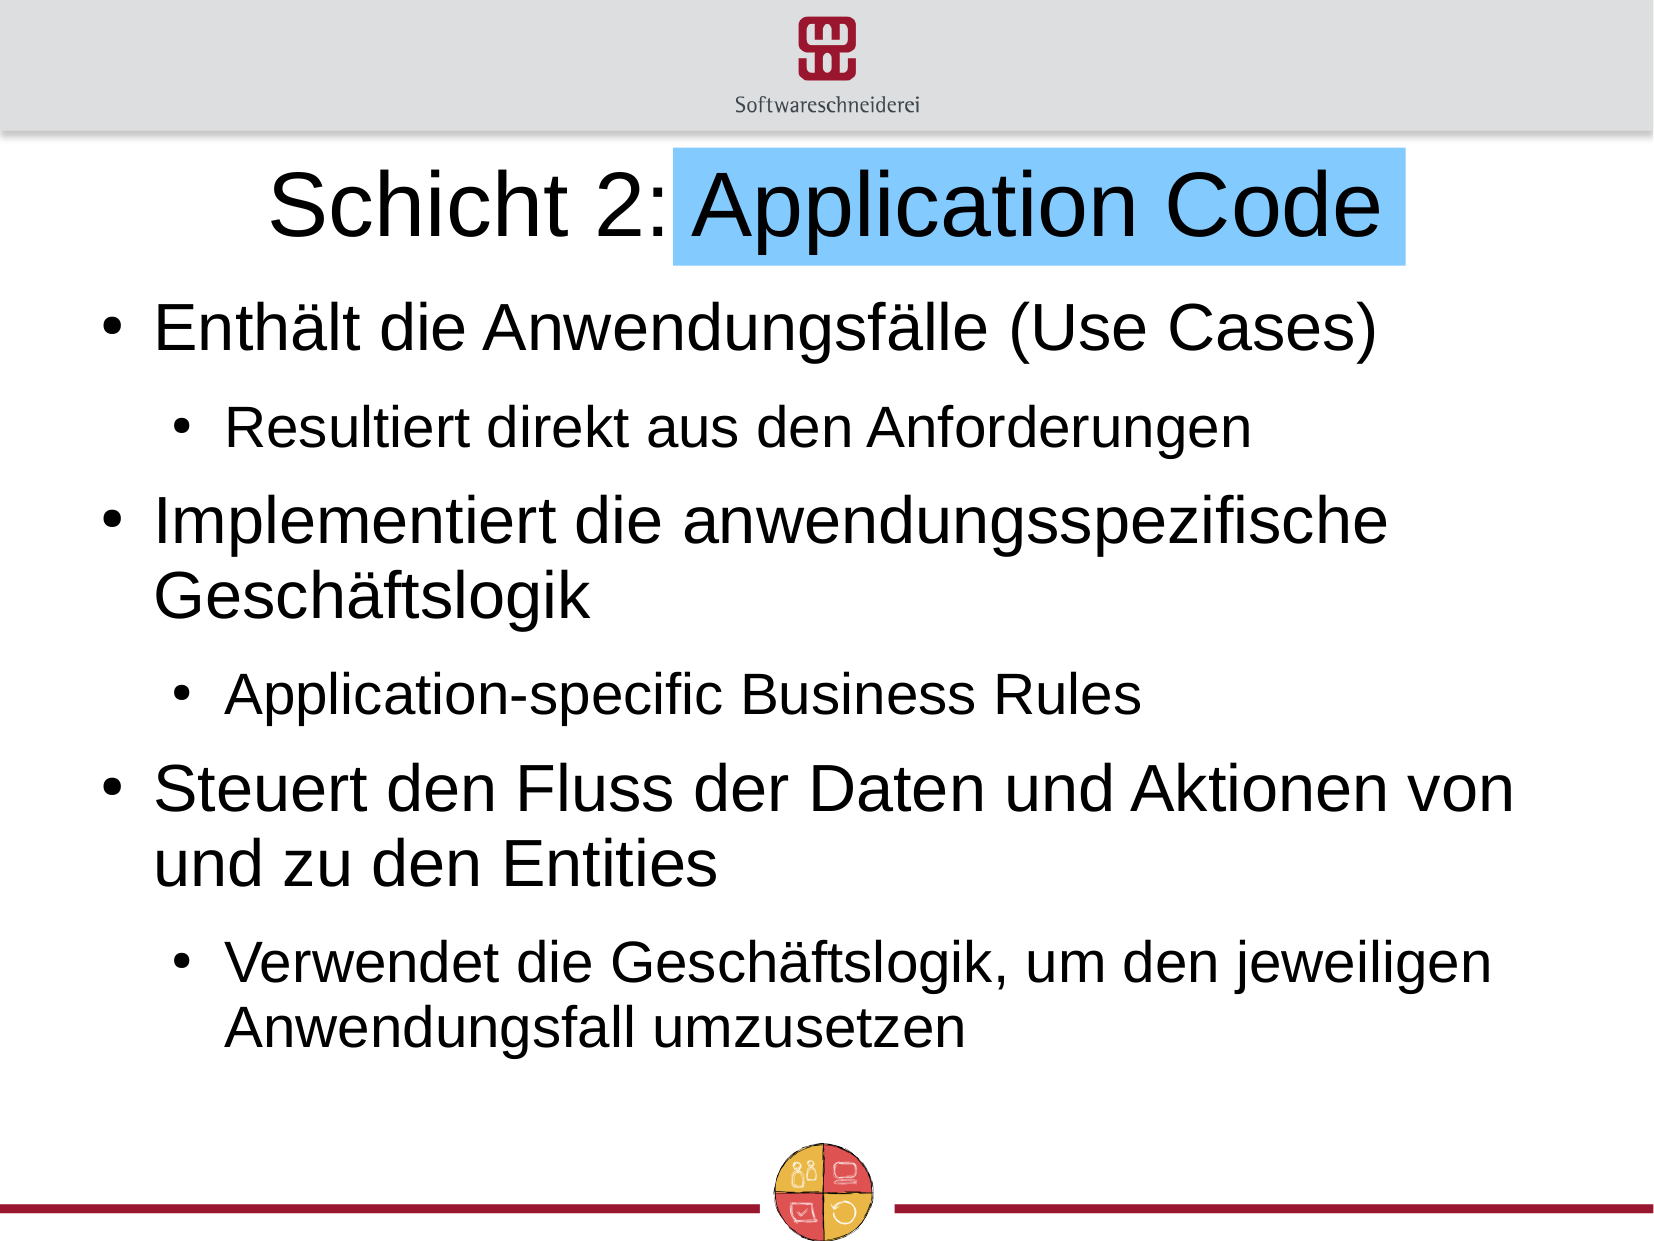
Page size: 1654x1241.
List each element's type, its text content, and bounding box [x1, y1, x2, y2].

text_box [673, 257, 1406, 266]
picture [0, 0, 1654, 1241]
list Enthält die Anwendungsfälle (Use Cases) Resultiert direkt aus den Anforderungen Implementiert die anwendungsspezifische Geschäftslogik Application-specific Business Rules Steuert den Fluss der Daten und Aktionen von und zu den Entities Verwendet die Geschäftslogik, um den jeweiligen Anwendungsfall umzusetzen [82, 290, 1619, 1131]
title Schicht 2: Application Code [82, 147, 1571, 257]
